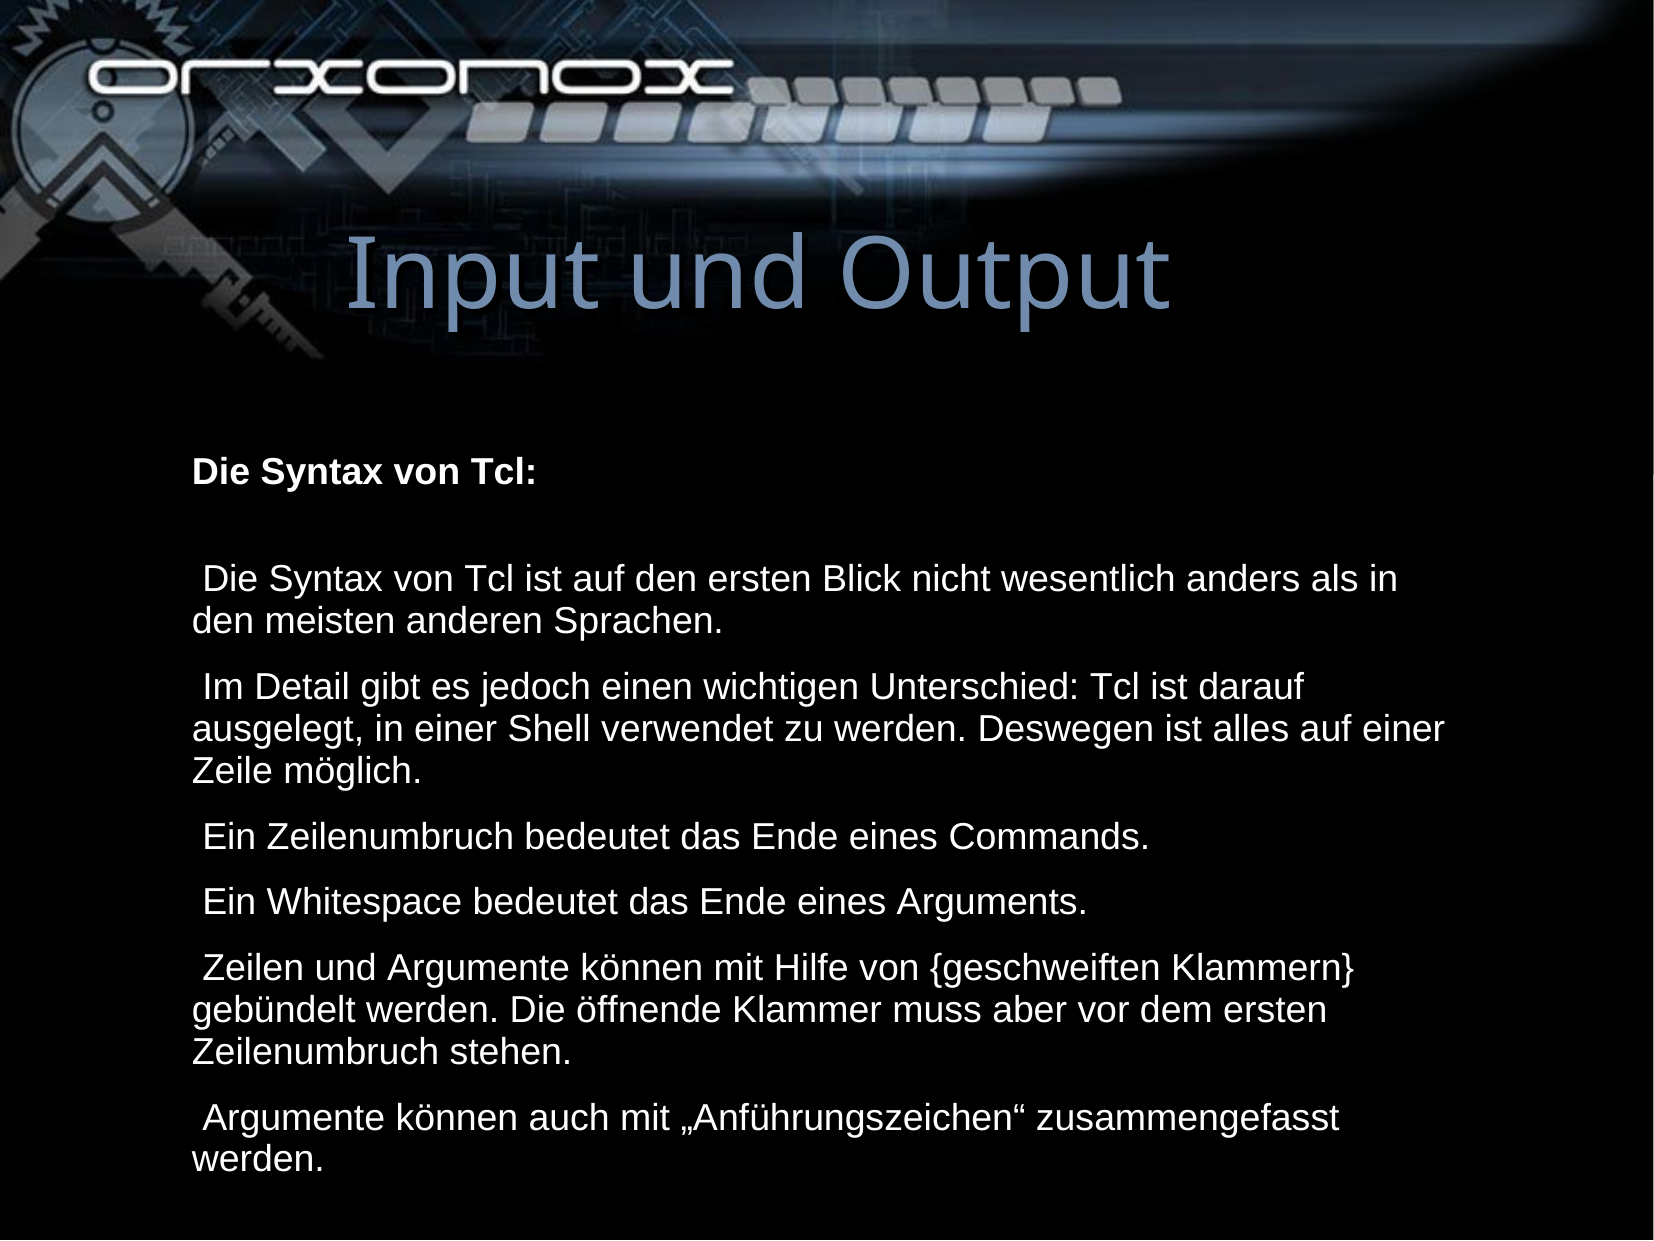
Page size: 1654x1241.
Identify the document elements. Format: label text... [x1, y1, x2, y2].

text_box Input und Output [330, 194, 1306, 344]
text_box Die Syntax von Tcl: Die Syntax von Tcl ist auf den ersten Blick nicht wesentlich anders als in den meisten anderen Sprachen. Im Detail gibt es jedoch einen wichtigen Unterschied: Tcl ist darauf ausgelegt, in einer Shell verwendet zu werden. Deswegen ist alles auf einer Zeile möglich. Ein Zeilenumbruch bedeutet das Ende eines Commands. Ein Whitespace bedeutet das Ende eines Arguments. Zeilen und Argumente können mit Hilfe von {geschweiften Klammern} gebündelt werden. Die öffnende Klammer muss aber vor dem ersten Zeilenumbruch stehen. Argumente können auch mit „Anführungszeichen“ zusammengefasst werden. [177, 442, 1477, 1241]
picture [0, 0, 1654, 475]
